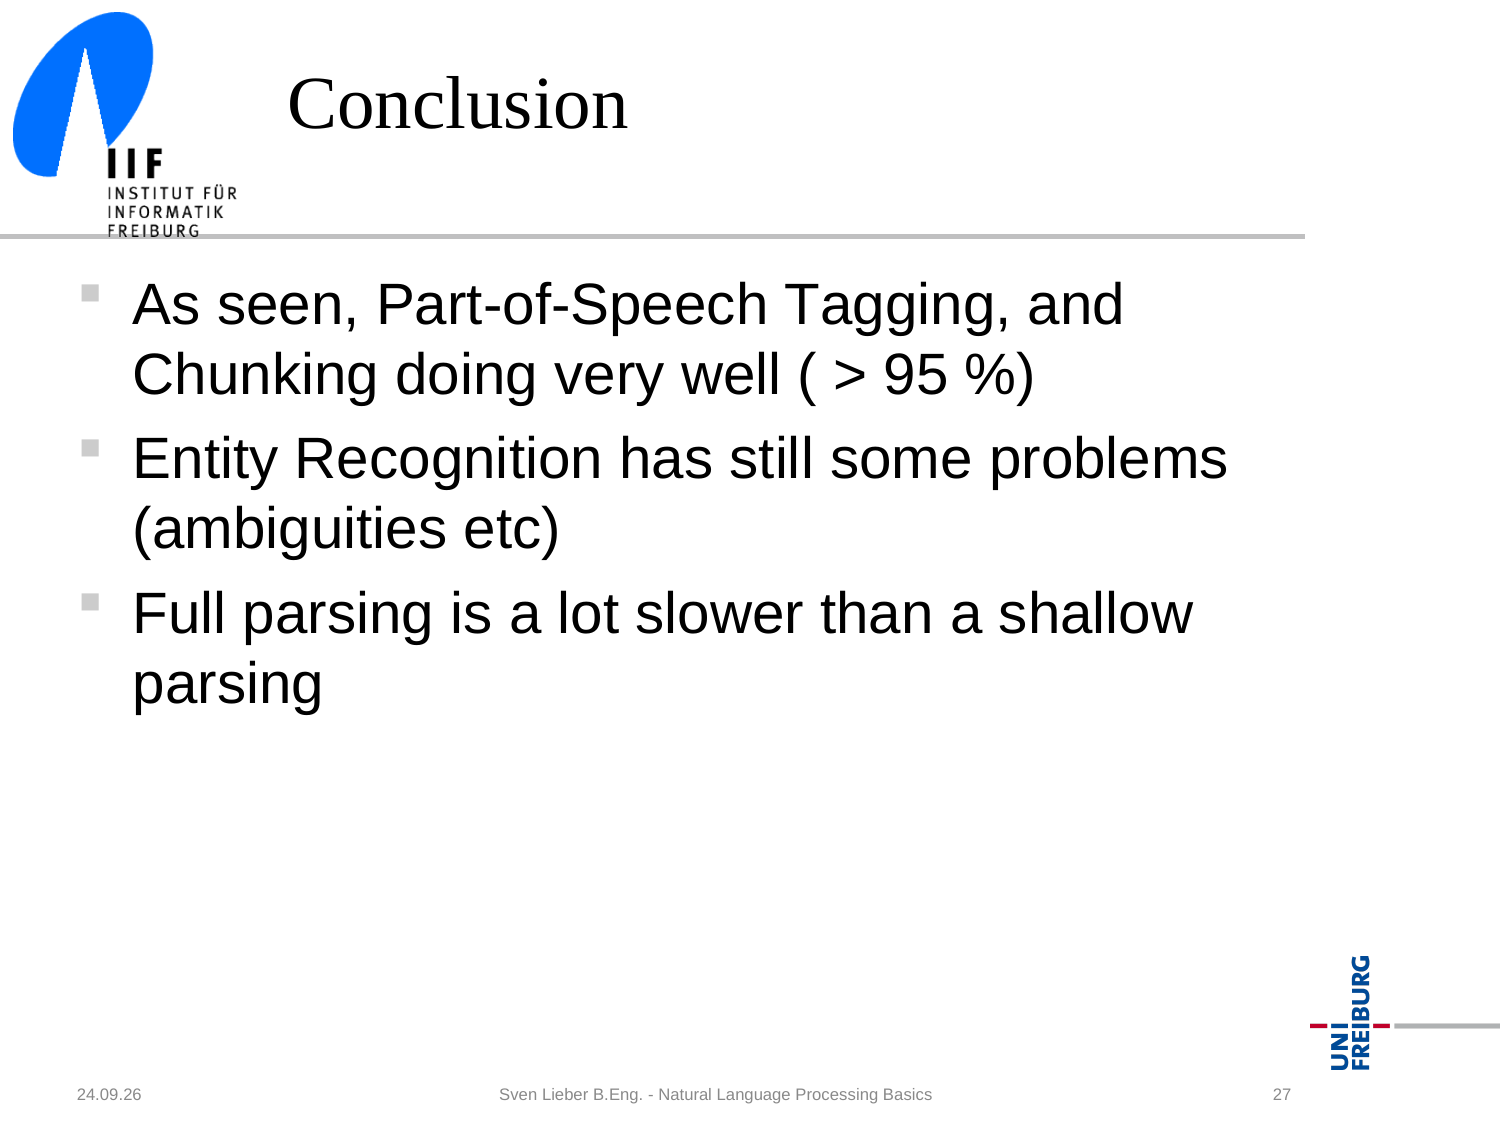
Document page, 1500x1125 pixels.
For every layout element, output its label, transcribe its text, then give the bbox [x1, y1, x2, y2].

list As seen, Part-of-Speech Tagging, and Chunking doing very well ( > 95 %) Entity Recognition has still some problems (ambiguities etc) Full parsing is a lot slower than a shallow parsing [76, 265, 1306, 896]
picture [1310, 956, 1500, 1070]
picture [13, 12, 237, 237]
title Conclusion [272, 46, 1306, 152]
